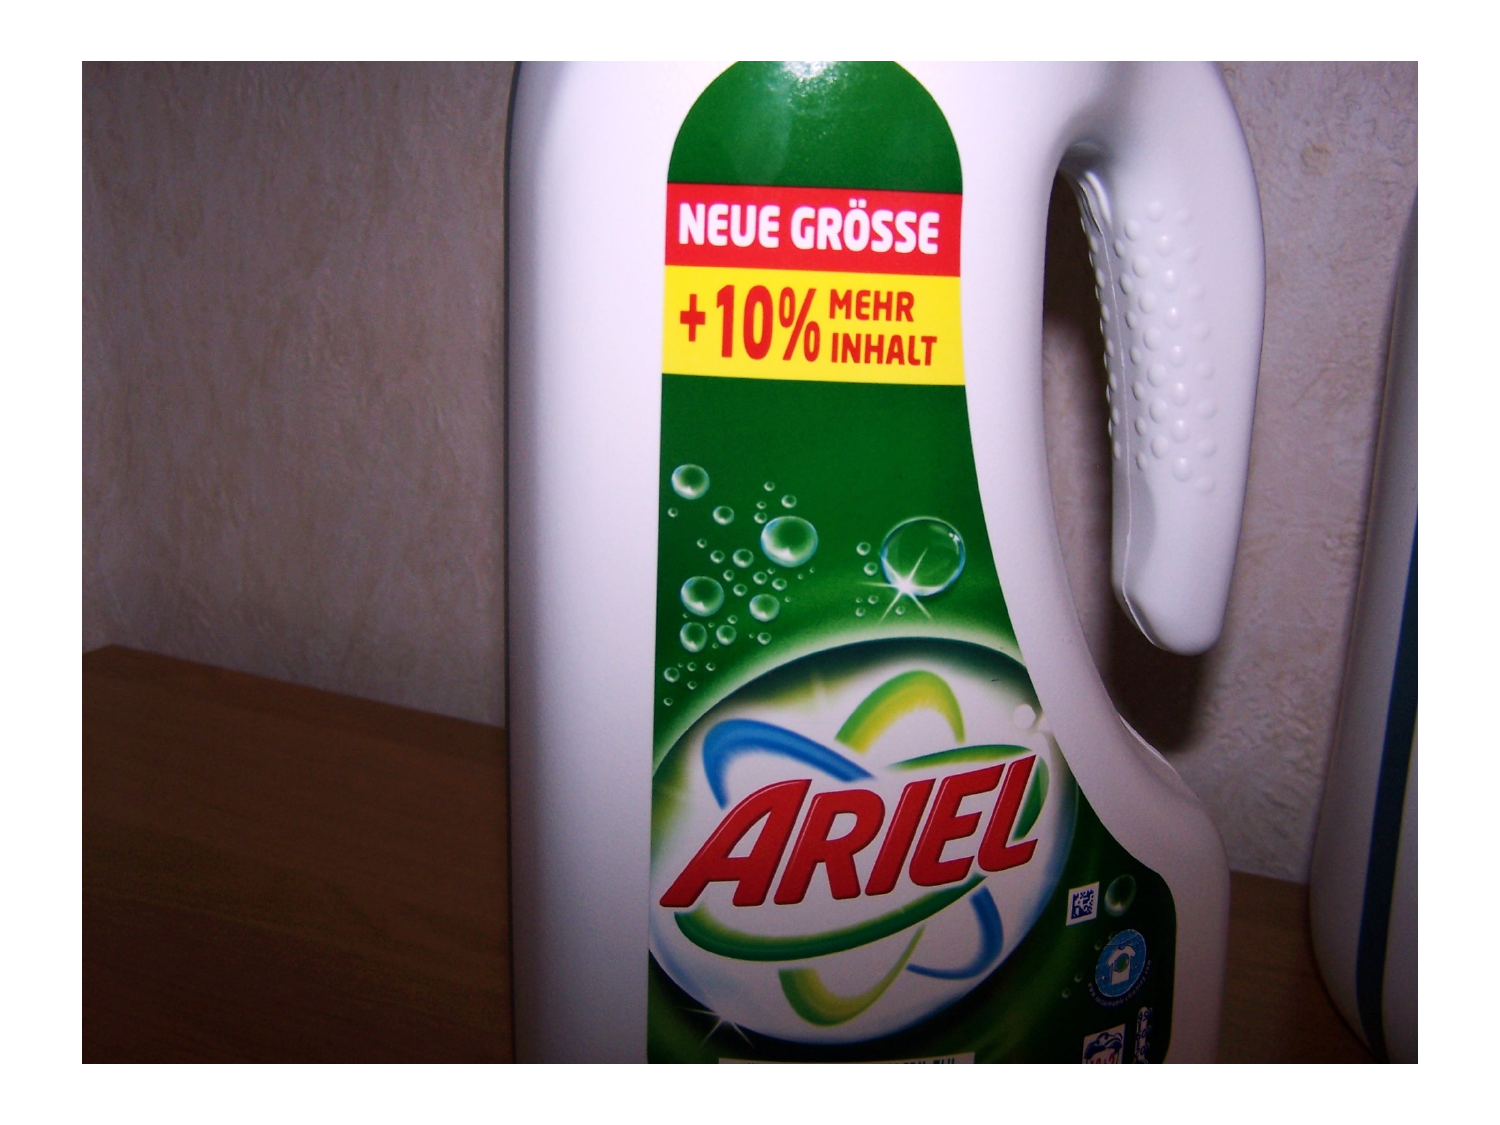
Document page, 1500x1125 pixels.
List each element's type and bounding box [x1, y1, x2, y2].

picture [82, 61, 1418, 1064]
